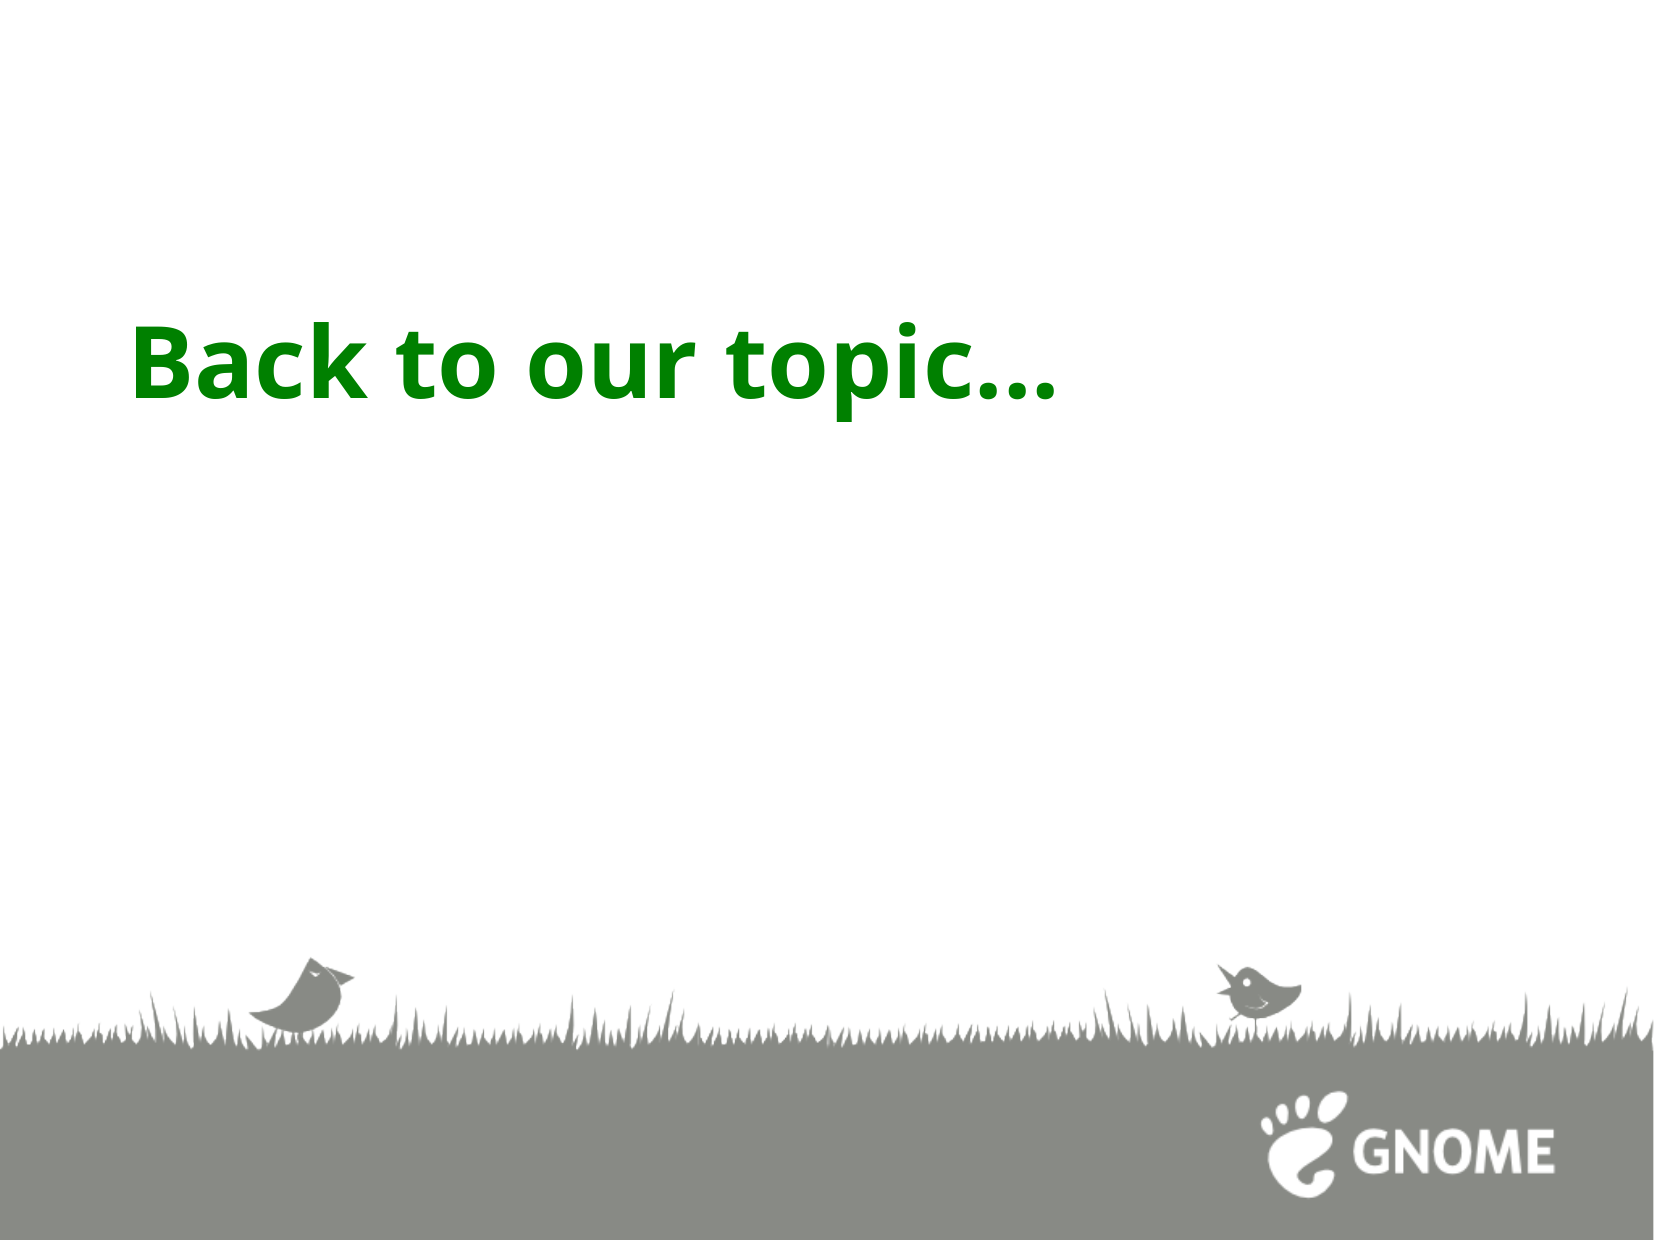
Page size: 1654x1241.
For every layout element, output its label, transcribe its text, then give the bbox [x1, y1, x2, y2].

picture [0, 0, 1654, 1241]
text_box Back to our topic... [112, 283, 1351, 584]
